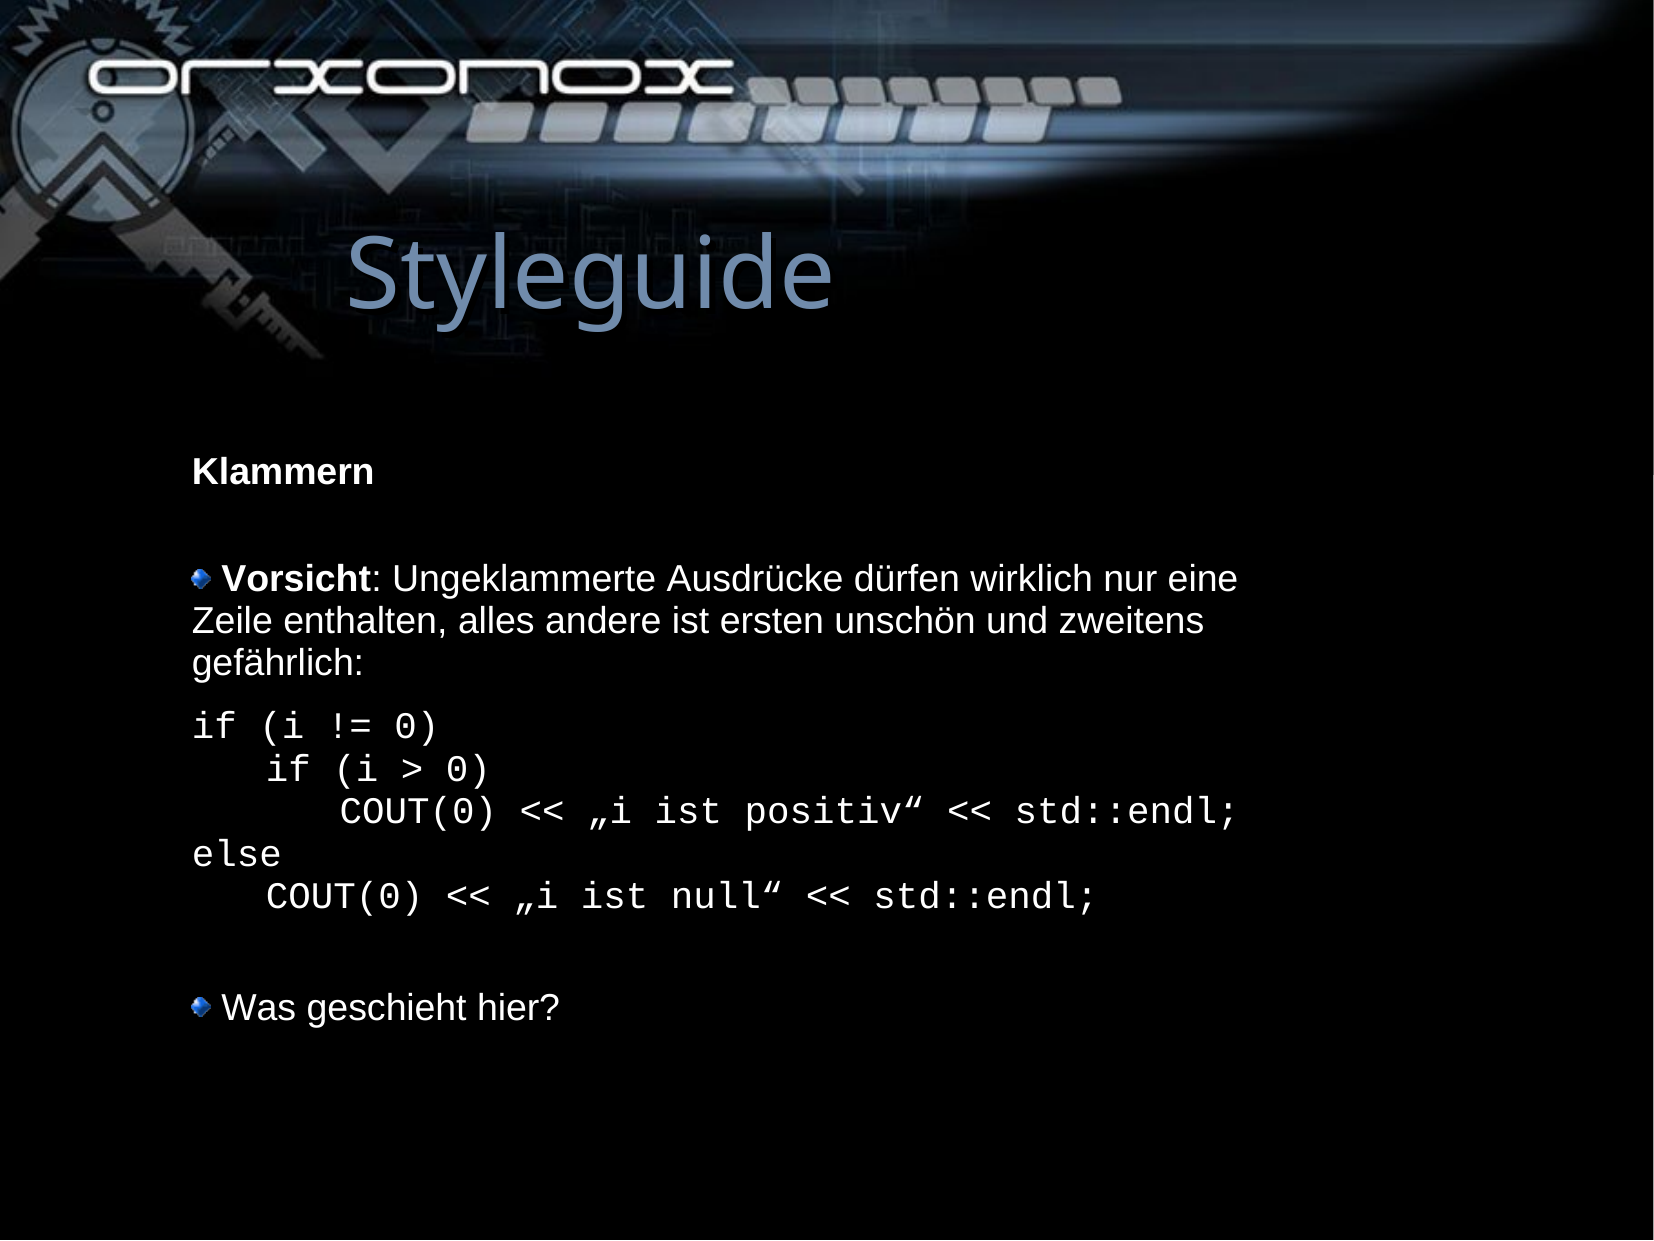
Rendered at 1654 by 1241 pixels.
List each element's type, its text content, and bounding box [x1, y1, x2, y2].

text_box Klammern Vorsicht: Ungeklammerte Ausdrücke dürfen wirklich nur eine Zeile enthalten, alles andere ist ersten unschön und zweitens gefährlich: if (i != 0) if (i > 0) COUT(0) << „i ist positiv“ << std::endl; else COUT(0) << „i ist null“ << std::endl; Was geschieht hier? [177, 442, 1329, 1023]
text_box Styleguide [330, 194, 1306, 344]
picture [0, 0, 1654, 475]
